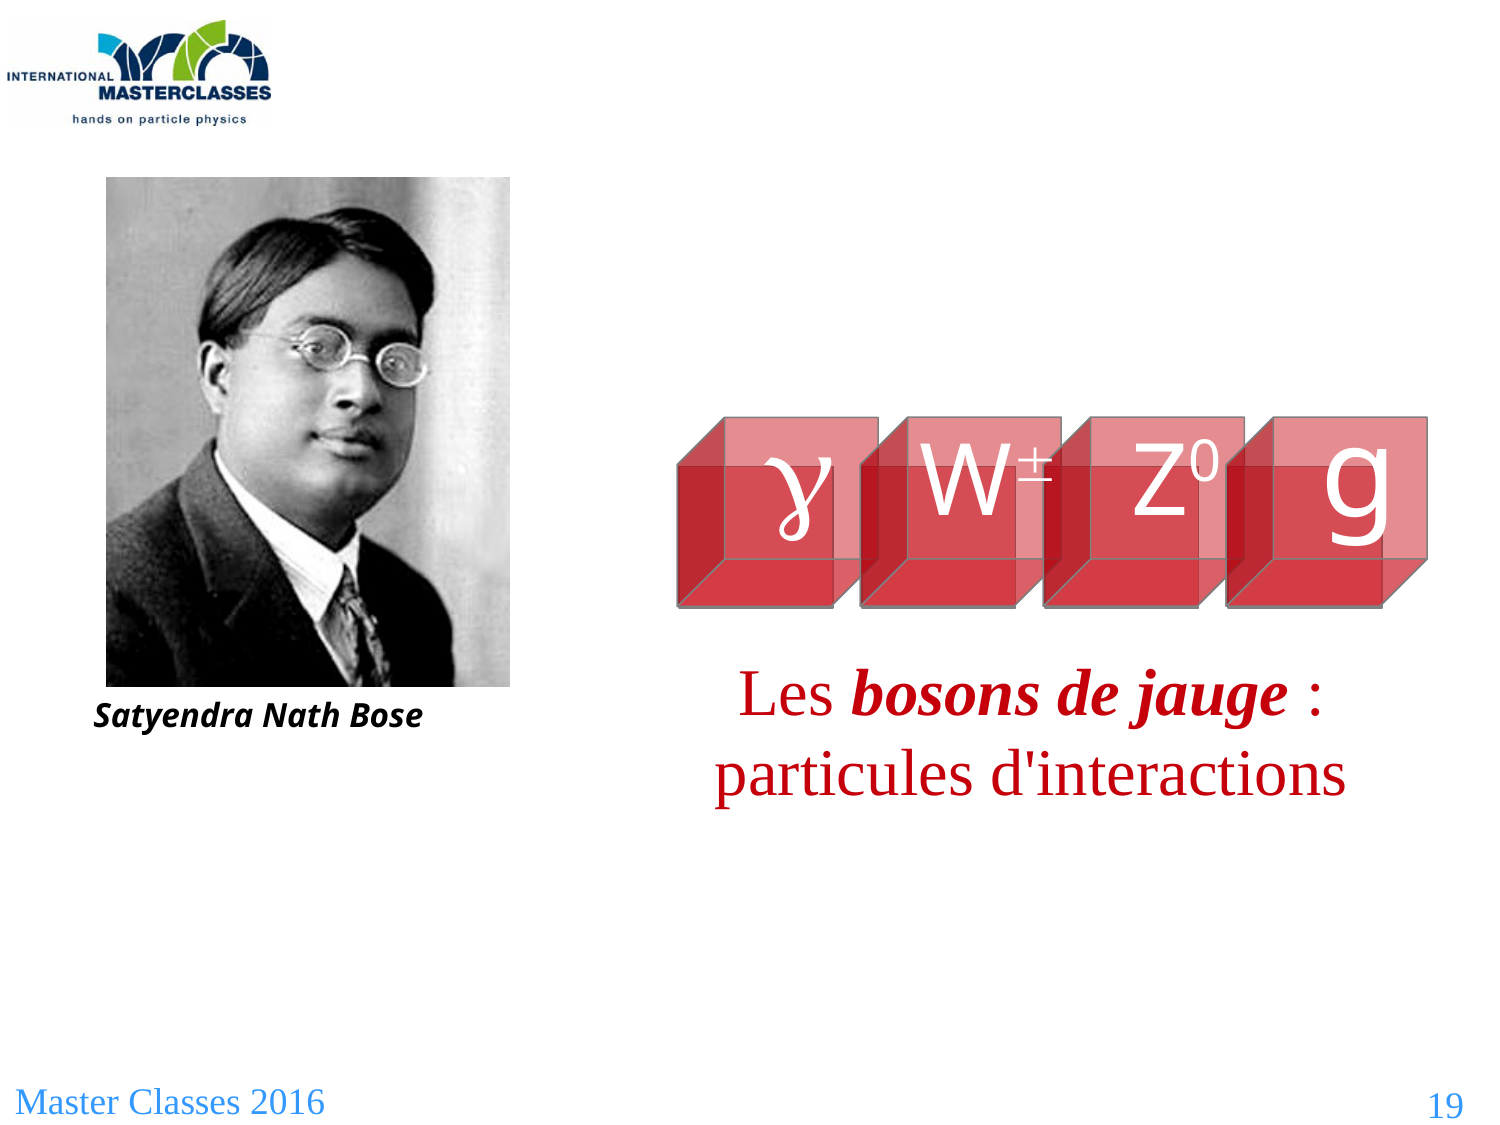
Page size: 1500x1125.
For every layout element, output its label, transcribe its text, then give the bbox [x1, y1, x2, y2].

text_box W [904, 407, 1081, 543]
picture [106, 177, 510, 687]
text_box Z0 [1116, 407, 1240, 543]
text_box [1228, 605, 1382, 609]
text_box Les bosons de jauge : particules d'interactions [661, 640, 1403, 817]
text_box Satyendra Nath Bose [78, 686, 473, 744]
text_box γ [750, 383, 852, 549]
text_box [677, 417, 1428, 609]
text_box g [1306, 383, 1406, 549]
picture [2, 10, 280, 130]
